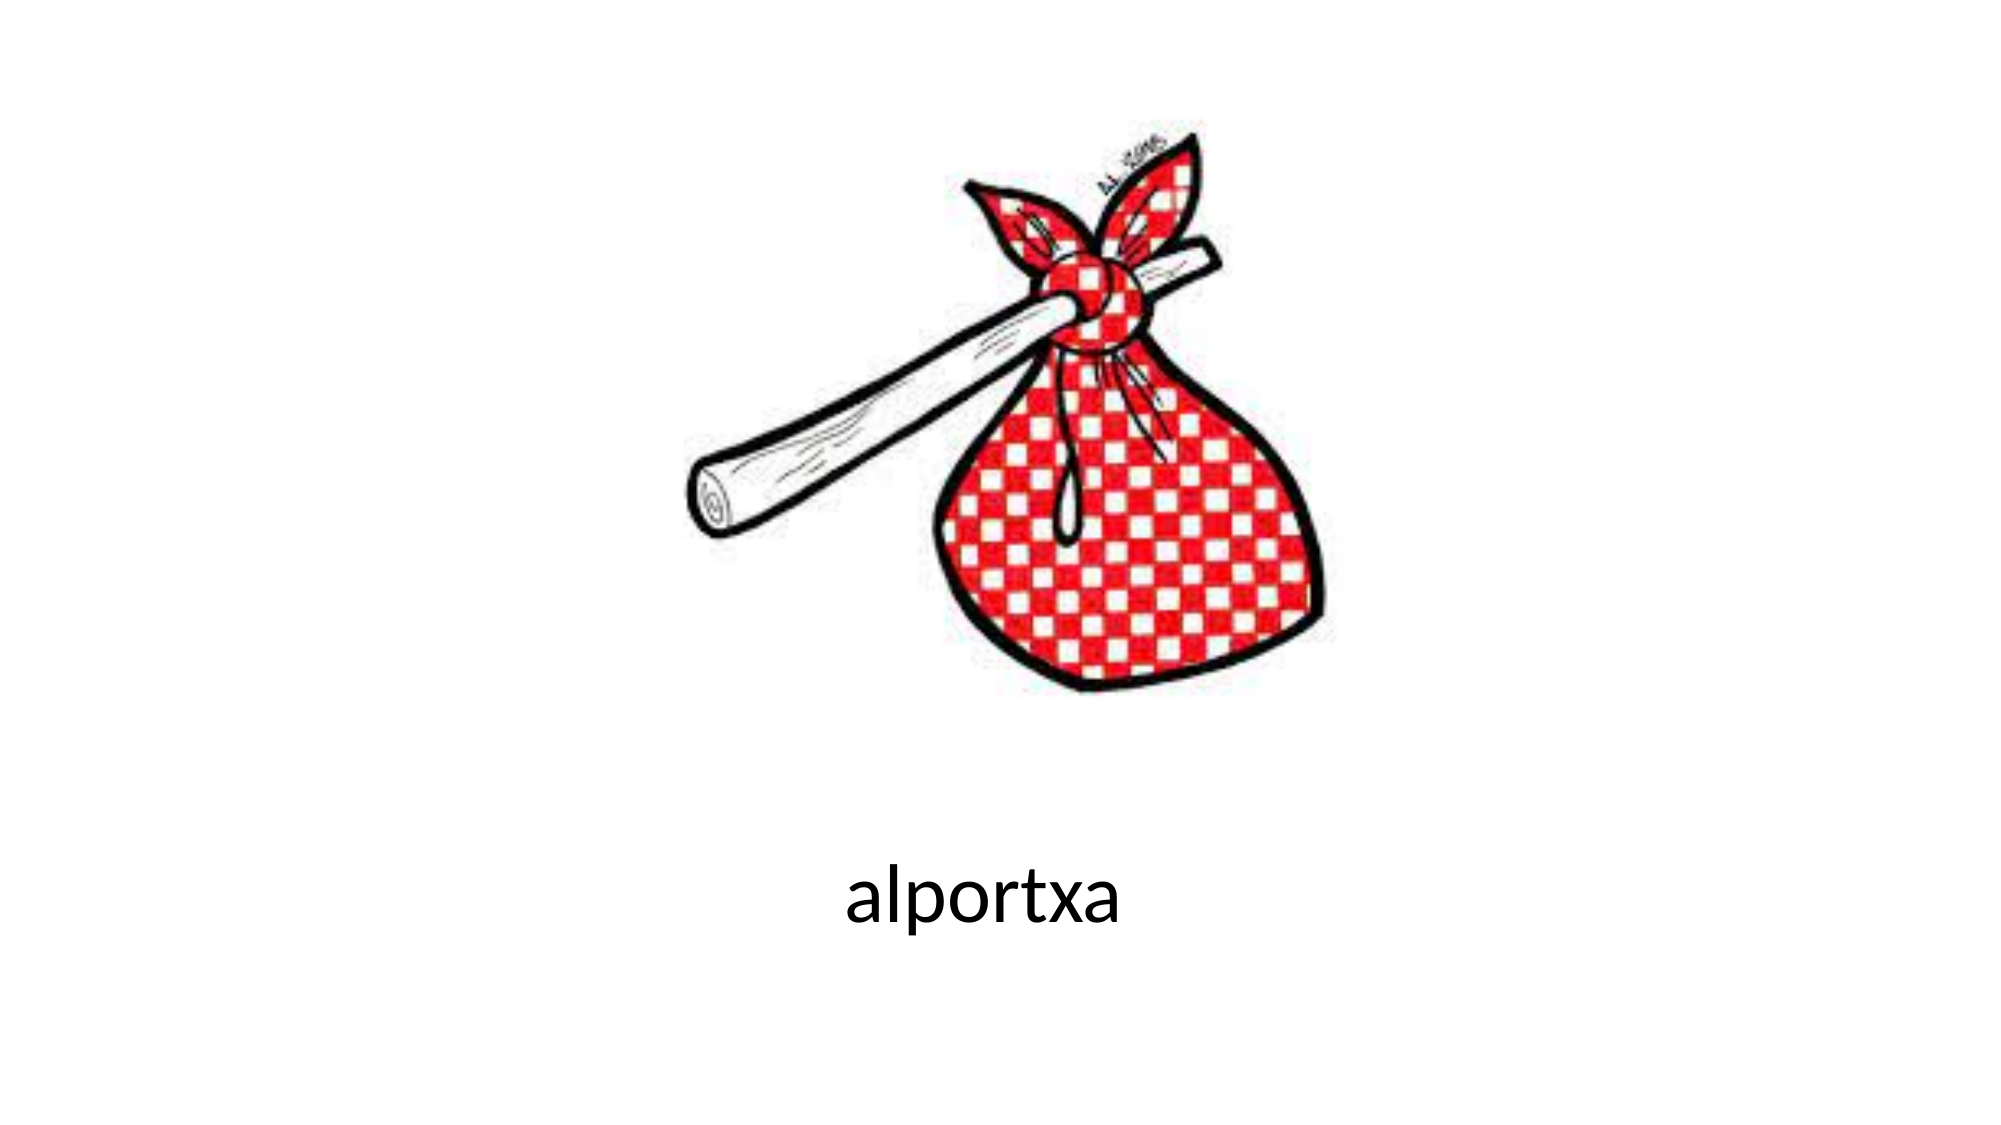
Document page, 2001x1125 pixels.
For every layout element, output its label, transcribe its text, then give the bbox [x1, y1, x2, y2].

picture [633, 69, 1367, 804]
text_box alportxa [829, 831, 1171, 947]
